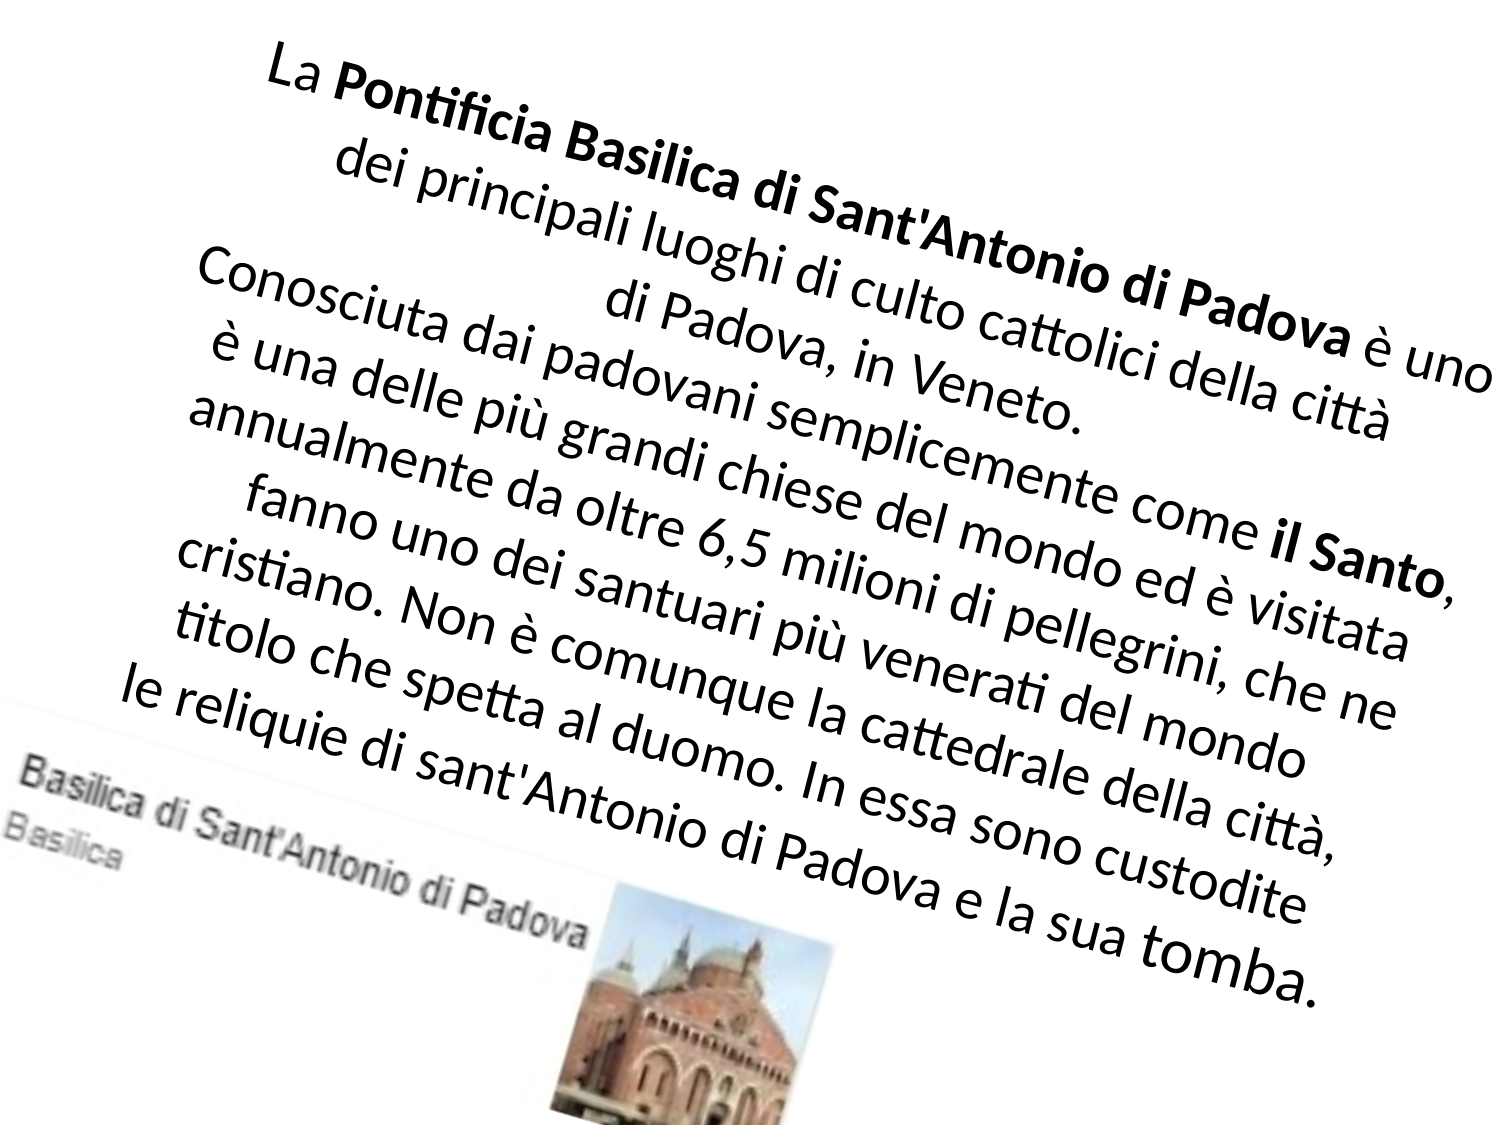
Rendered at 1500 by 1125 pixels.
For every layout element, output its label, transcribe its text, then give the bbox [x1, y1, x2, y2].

title La Pontificia Basilica di Sant'Antonio di Padova è uno dei principali luoghi di culto cattolici della città di Padova, in Veneto. Conosciuta dai padovani semplicemente come il Santo, è una delle più grandi chiese del mondo ed è visitata annualmente da oltre 6,5 milioni di pellegrini, che ne fanno uno dei santuari più venerati del mondo cristiano. Non è comunque la cattedrale della città, titolo che spetta al duomo. In essa sono custodite le reliquie di sant'Antonio di Padova e la sua tomba. [64, 0, 1500, 1025]
picture [0, 694, 839, 1125]
